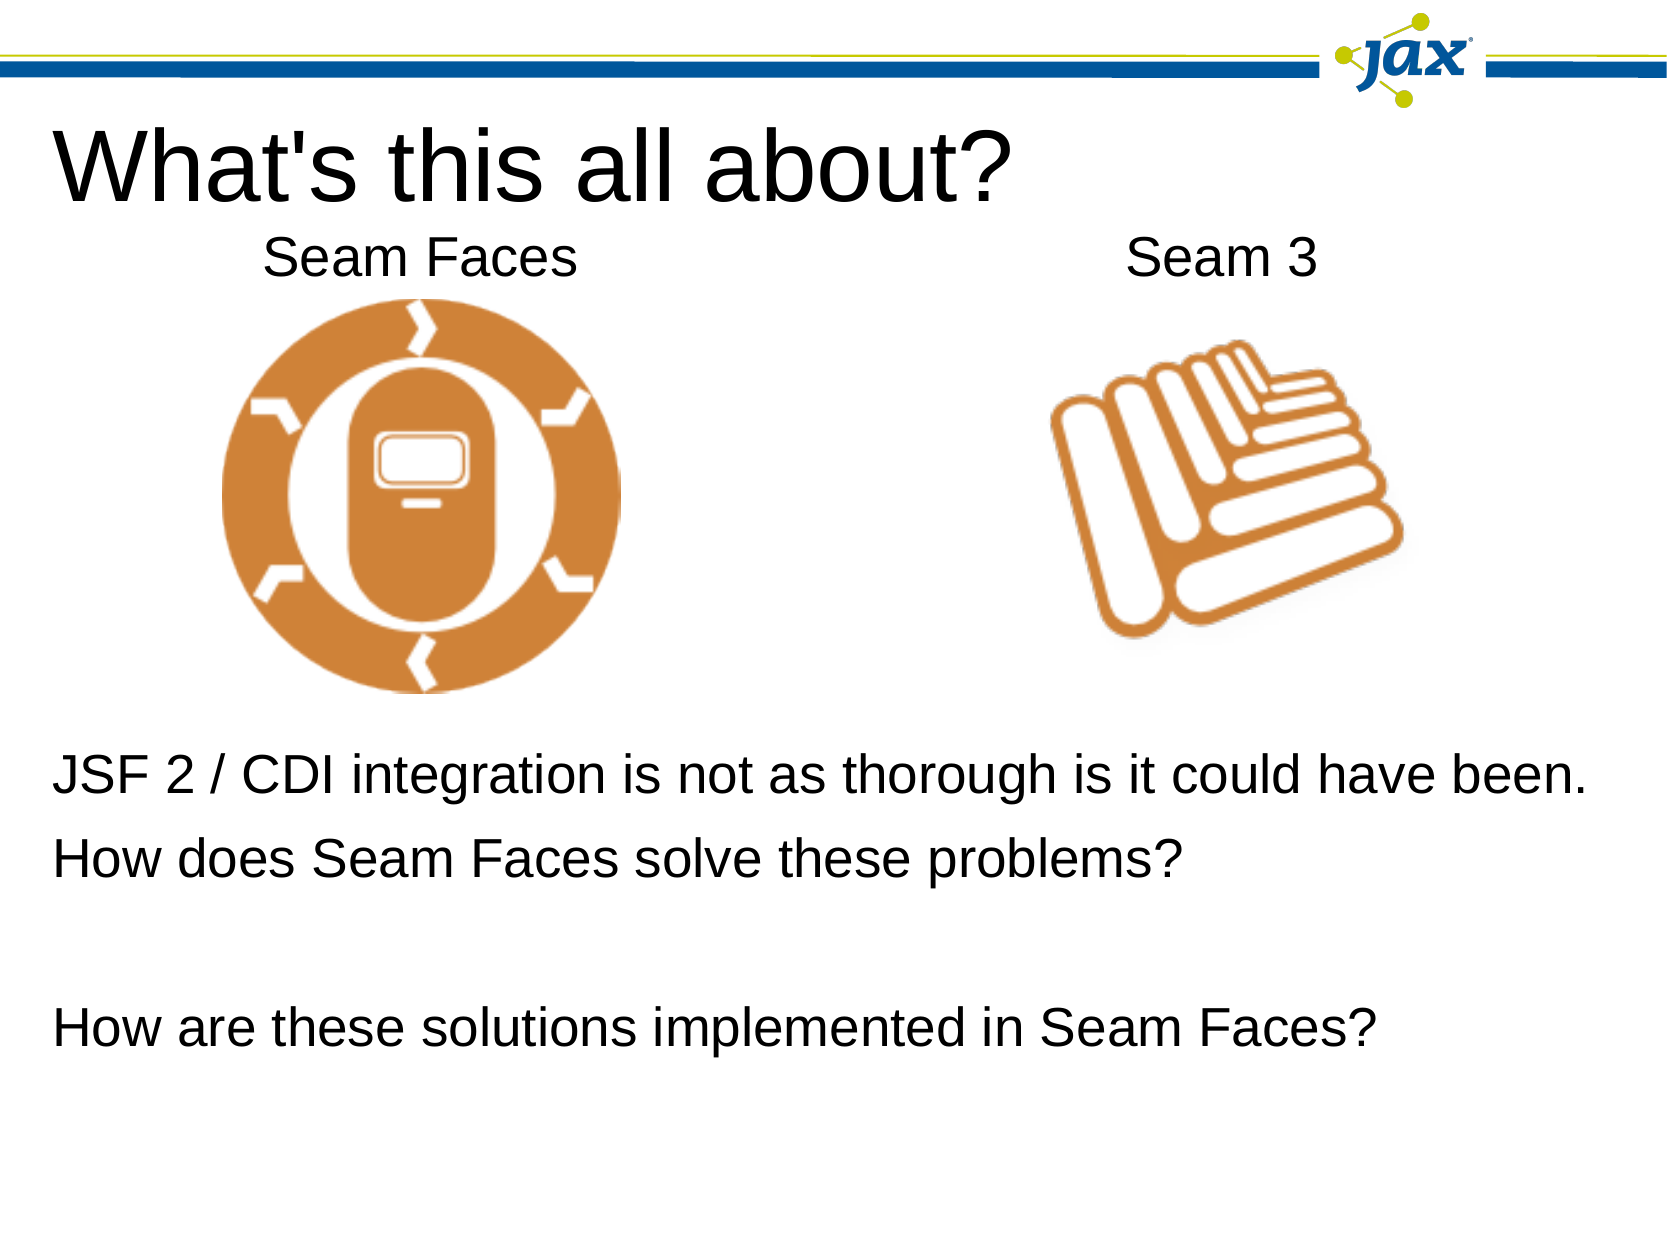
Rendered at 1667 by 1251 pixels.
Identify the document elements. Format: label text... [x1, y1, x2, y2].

picture [1335, 13, 1473, 91]
text_box Seam Faces [262, 225, 615, 290]
picture [1031, 299, 1426, 694]
picture [222, 299, 621, 694]
title What's this all about? [37, 91, 1651, 230]
text_box Seam 3 [1124, 225, 1372, 290]
list JSF 2 / CDI integration is not as thorough is it could have been. How does Seam Faces solve these problems? How are these solutions implemented in Seam Faces? [37, 730, 1613, 1125]
